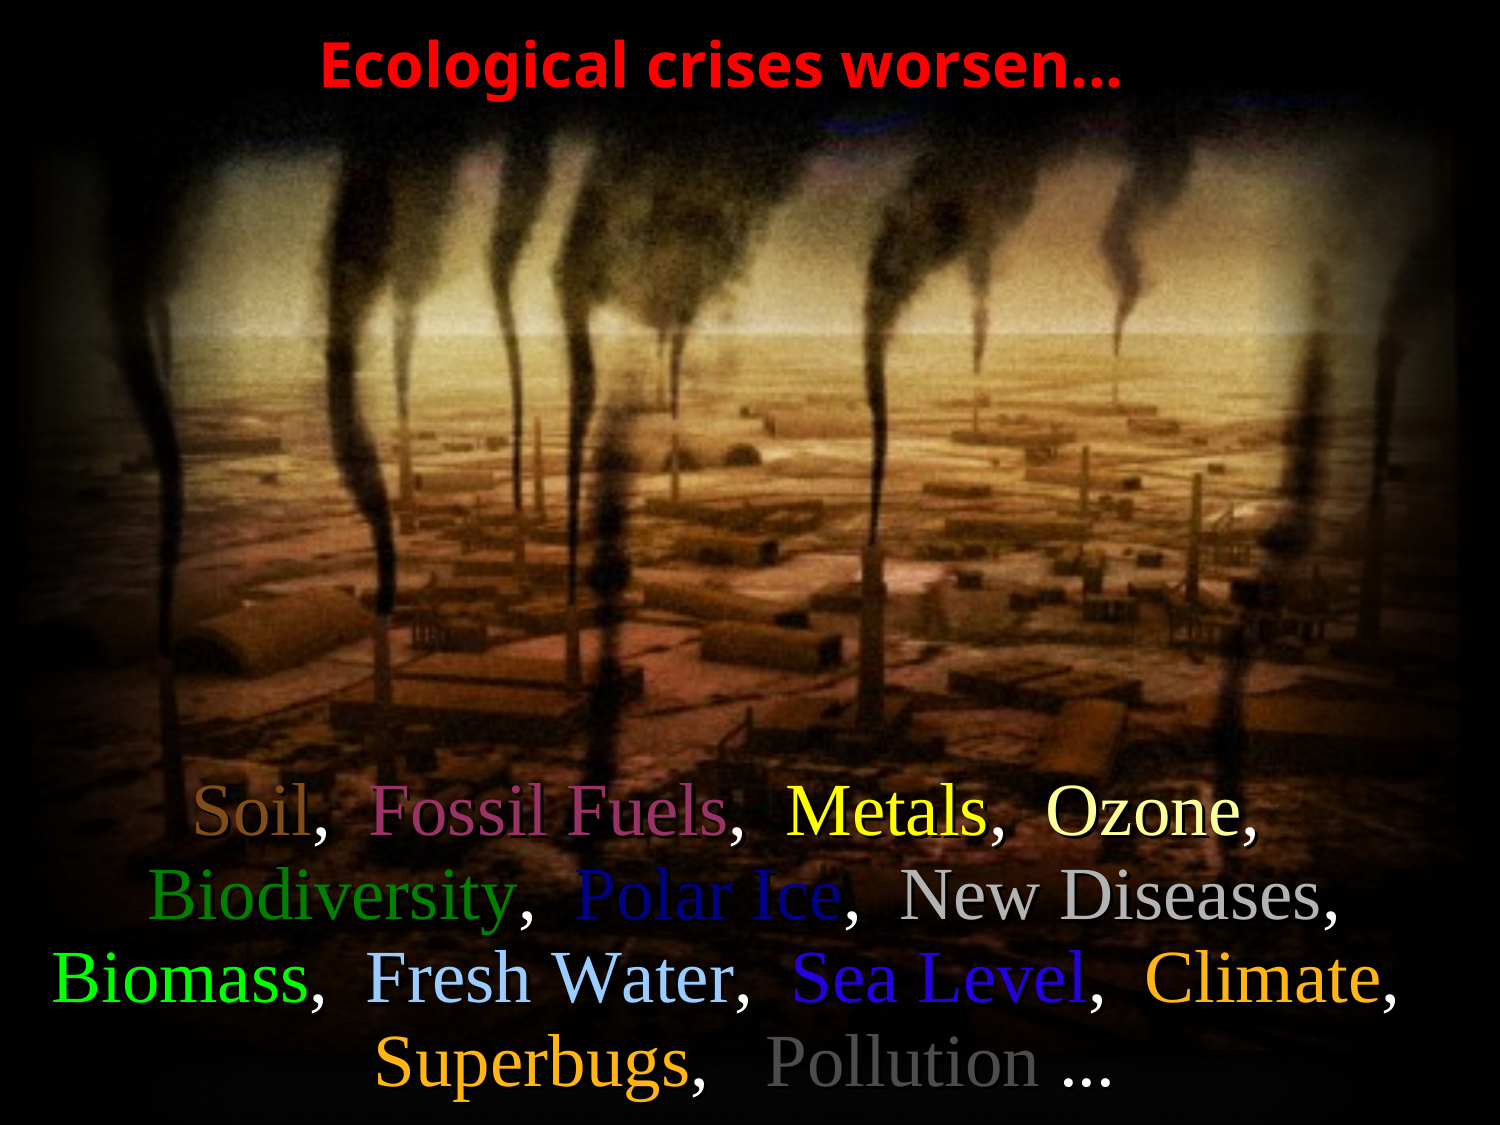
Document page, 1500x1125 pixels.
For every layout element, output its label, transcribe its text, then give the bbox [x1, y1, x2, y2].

picture [978, 1080, 991, 1084]
text_box Ecological crises worsen... [234, 24, 1209, 131]
text_box [280, 0, 1220, 751]
picture [669, 1080, 681, 1084]
picture [938, 1080, 951, 1086]
picture [385, 1080, 402, 1084]
text_box Soil, Fossil Fuels, Metals, Ozone, Biodiversity, Polar Ice, New Diseases, Biomass, Fresh Water, Sea Level, Climate, Superbugs, Pollution ... [7, 761, 1500, 1080]
picture [820, 1080, 833, 1084]
picture [562, 1080, 573, 1084]
picture [634, 1089, 653, 1099]
picture [0, 0, 1500, 1125]
